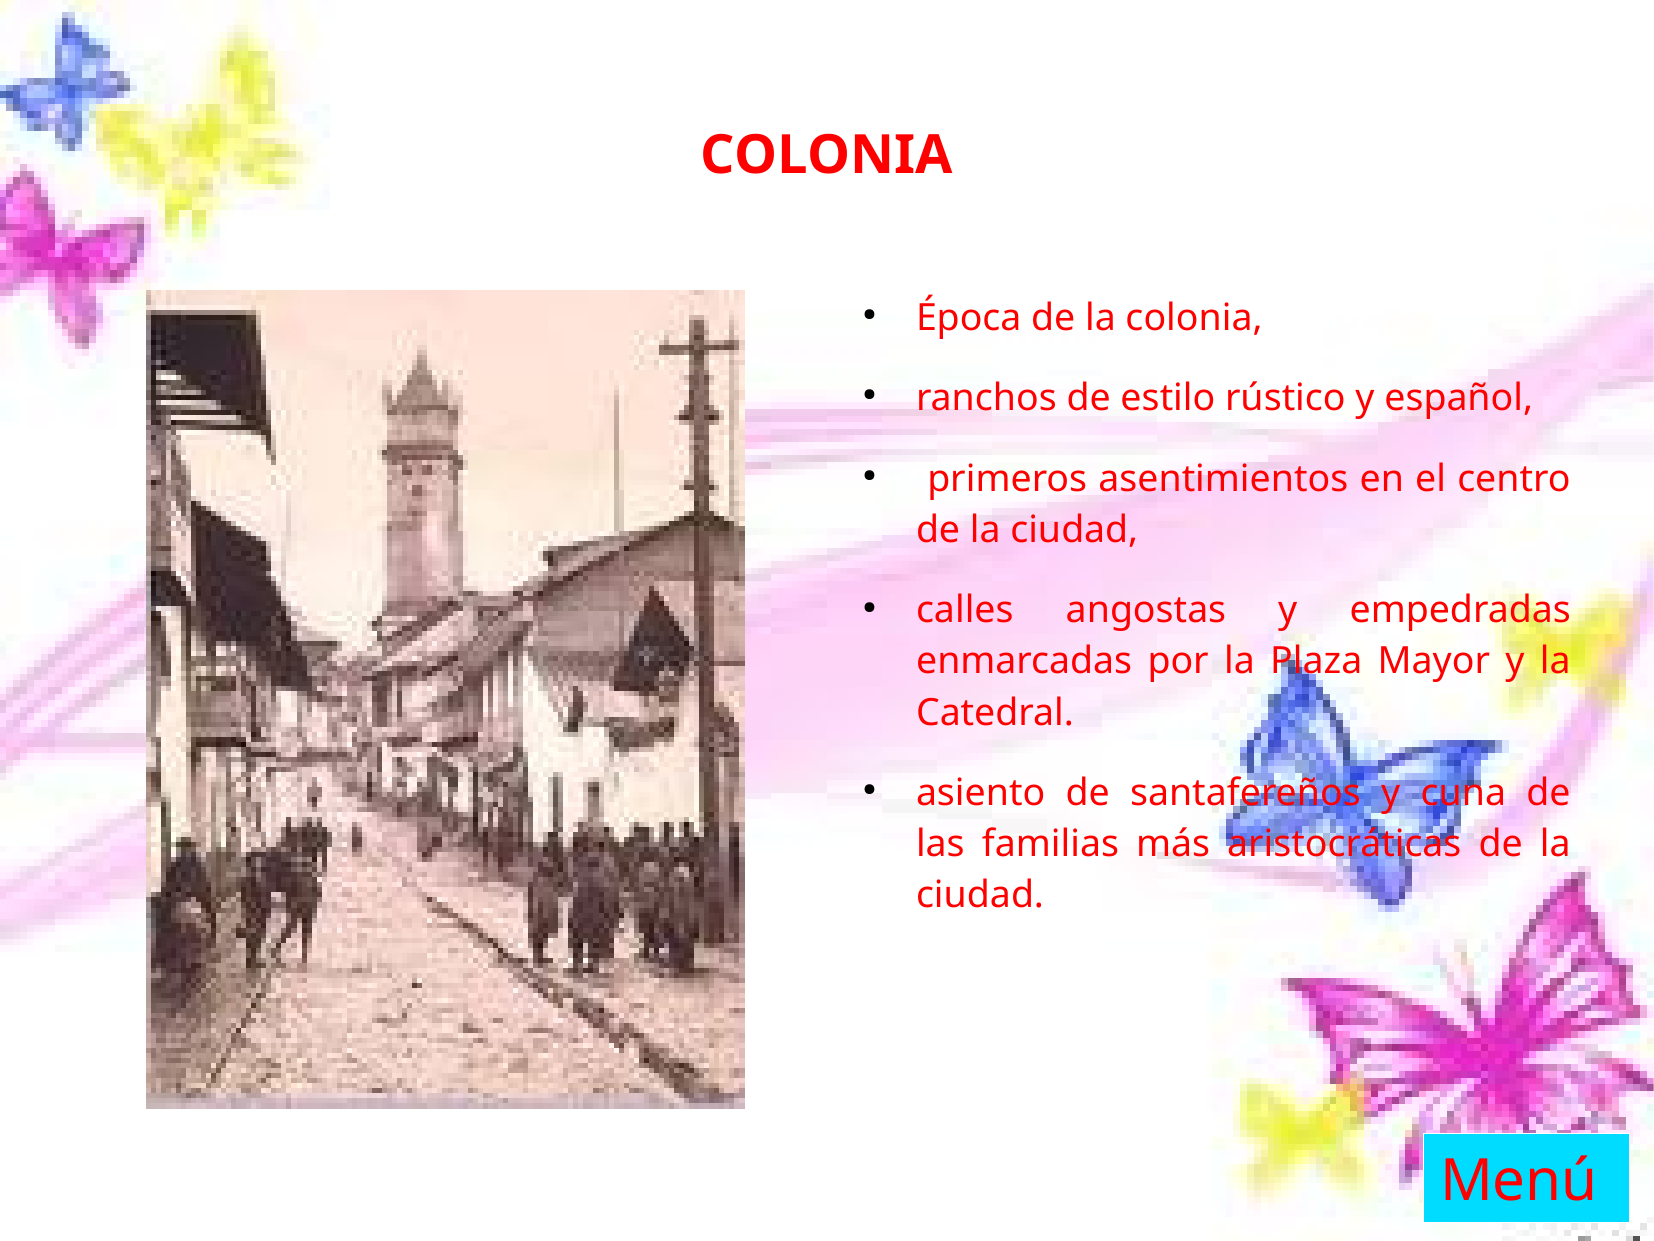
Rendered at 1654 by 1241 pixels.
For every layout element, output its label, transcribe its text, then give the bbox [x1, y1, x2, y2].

title COLONIA [82, 49, 1571, 257]
picture [0, 0, 1654, 1241]
list Época de la colonia, ranchos de estilo rústico y español, primeros asentimientos en el centro de la ciudad, calles angostas y empedradas enmarcadas por la Plaza Mayor y la Catedral. asiento de santafereños y cuna de las familias más aristocráticas de la ciudad. [845, 290, 1572, 1109]
text_box Menú [1423, 1133, 1630, 1223]
